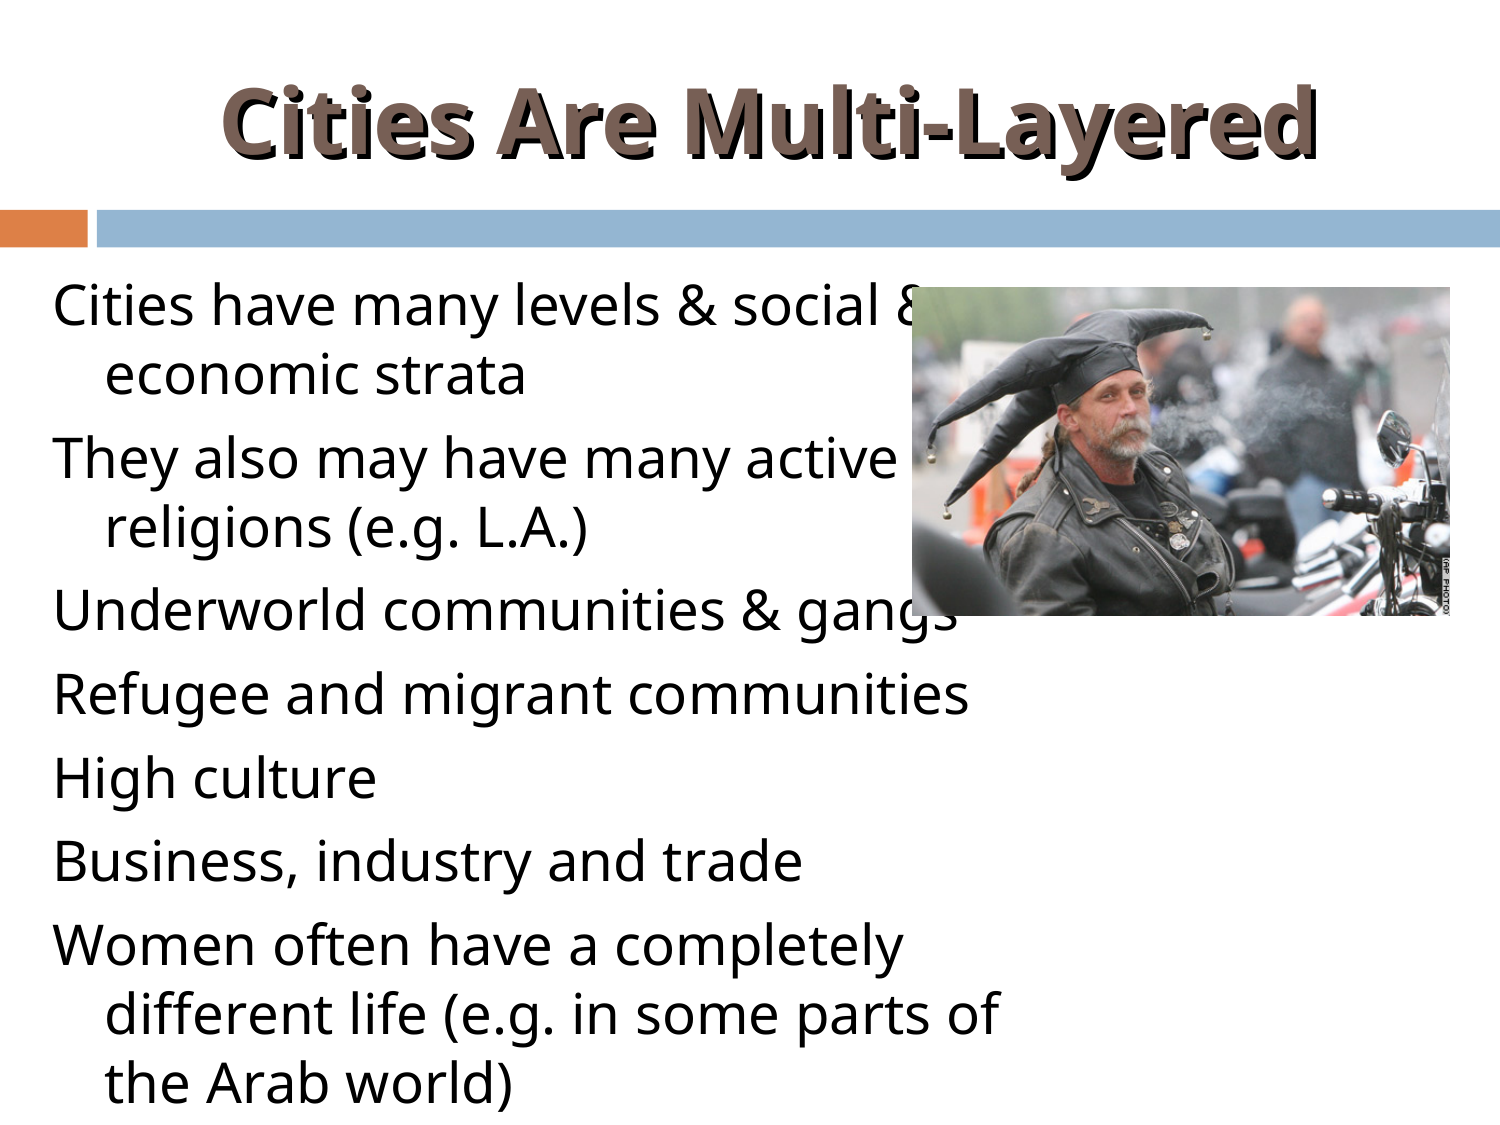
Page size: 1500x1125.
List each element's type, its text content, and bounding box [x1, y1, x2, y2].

list Cities have many levels & social & economic strata They also may have many active religions (e.g. L.A.) Underworld communities & gangs Refugee and migrant communities High culture Business, industry and trade Women often have a completely different life (e.g. in some parts of the Arab world) [37, 262, 1038, 1076]
title Cities Are Multi-Layered [100, 37, 1438, 201]
picture [912, 287, 1450, 616]
